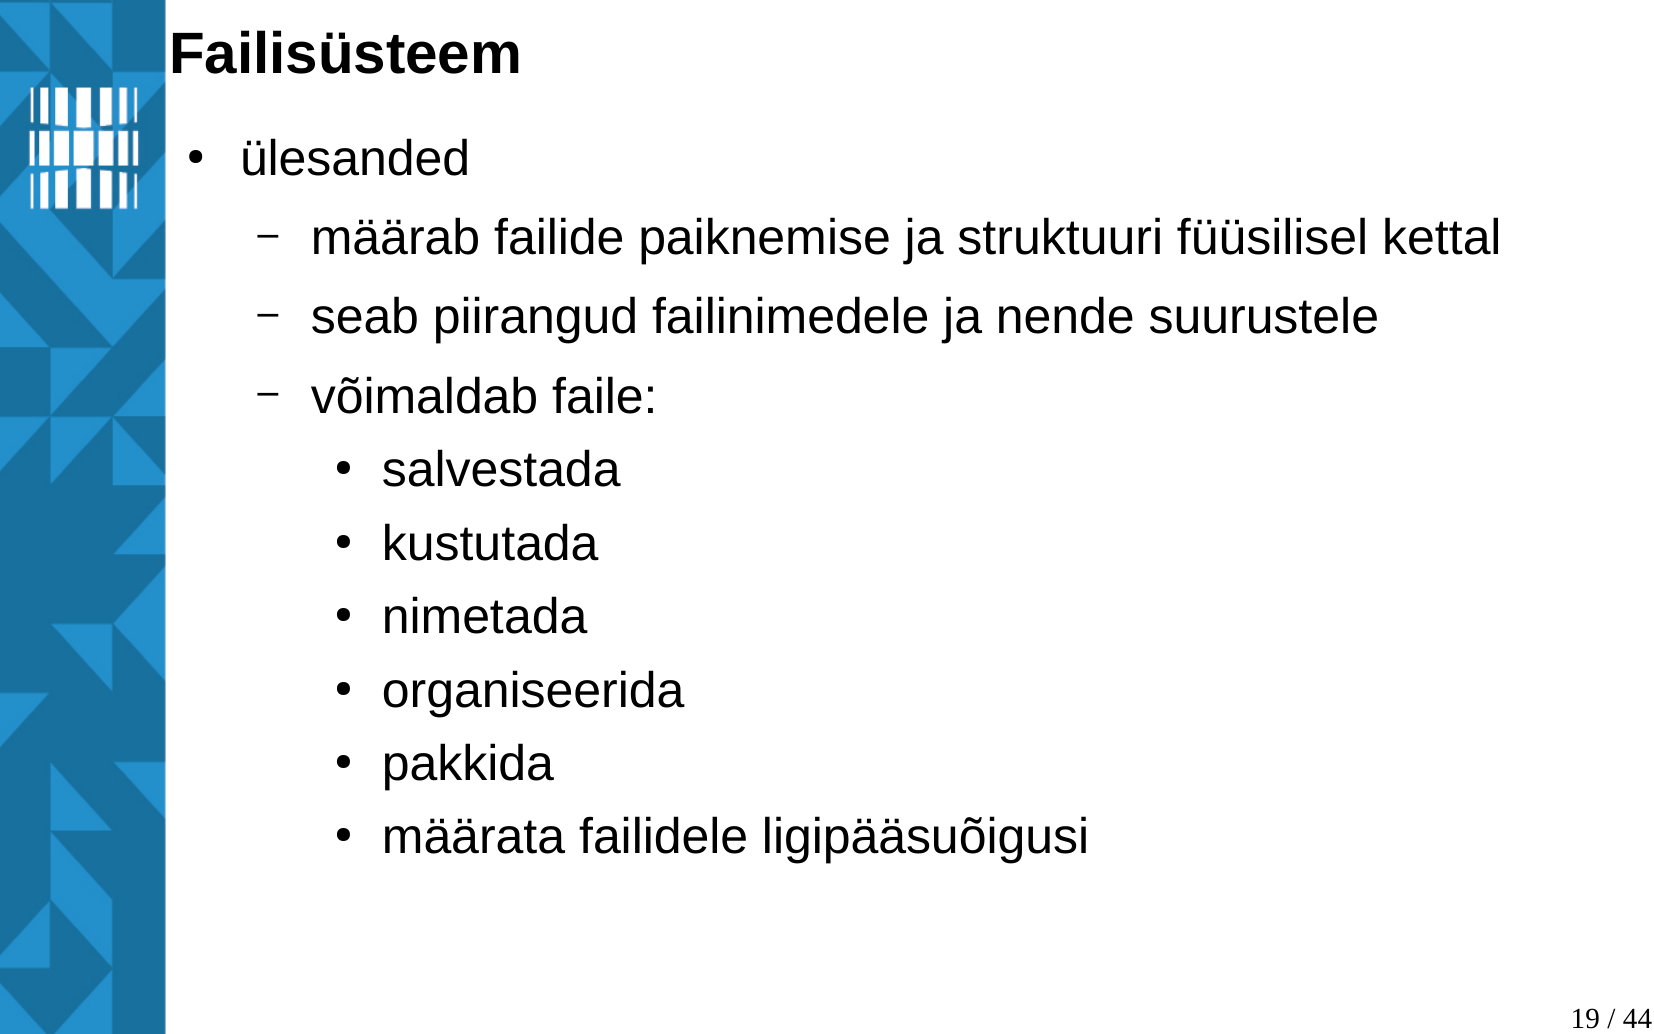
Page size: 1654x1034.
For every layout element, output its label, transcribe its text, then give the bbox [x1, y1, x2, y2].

title Failisüsteem [169, 11, 1571, 95]
list ülesanded määrab failide paiknemise ja struktuuri füüsilisel kettal seab piirangud failinimedele ja nende suurustele võimaldab faile: salvestada kustutada nimetada organiseerida pakkida määrata failidele ligipääsuõigusi [169, 129, 1630, 997]
